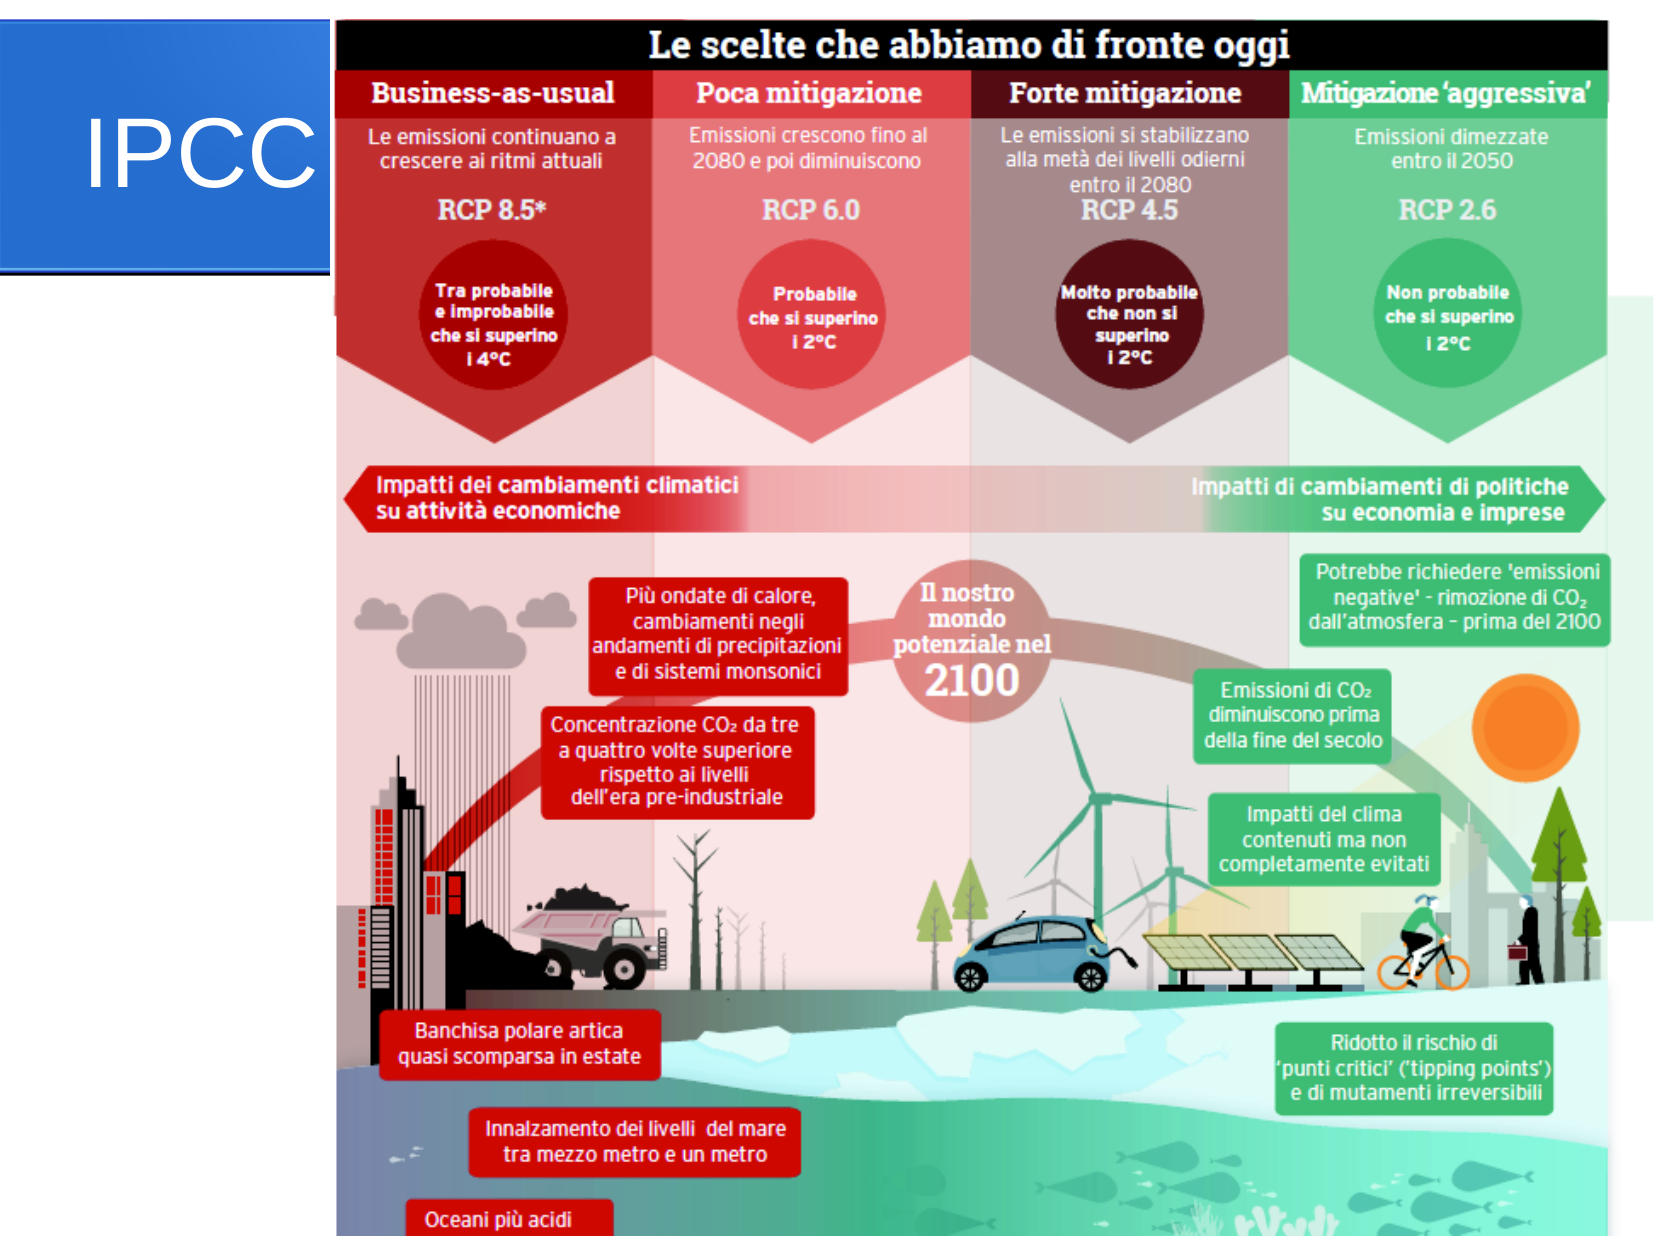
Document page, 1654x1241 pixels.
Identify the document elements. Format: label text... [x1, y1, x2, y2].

title IPCC [82, 41, 330, 265]
picture [330, 19, 1654, 1236]
